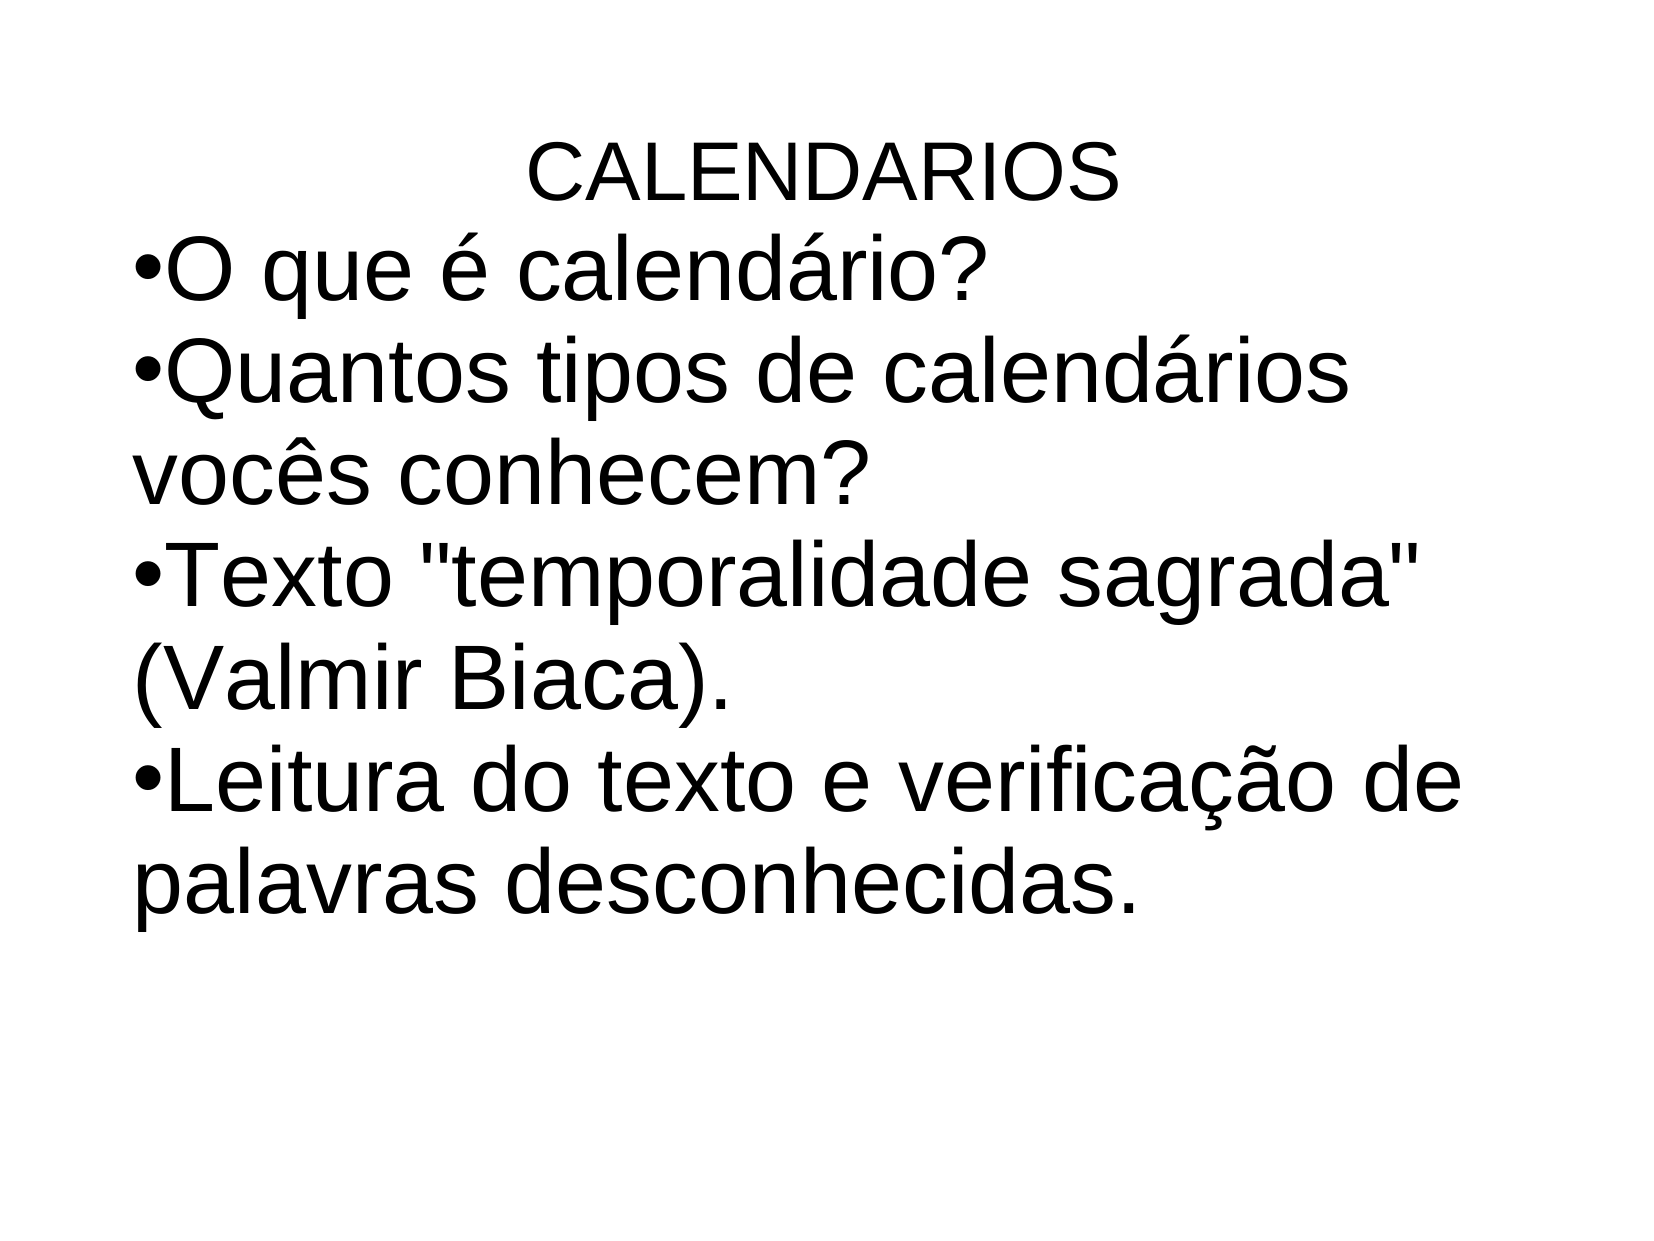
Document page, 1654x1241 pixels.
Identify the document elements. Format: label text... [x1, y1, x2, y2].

text_box CALENDARIOS O que é calendário? Quantos tipos de calendários vocês conhecem? Texto "temporalidade sagrada" (Valmir Biaca). Leitura do texto e verificação de palavras desconhecidas. [118, 118, 1506, 1166]
